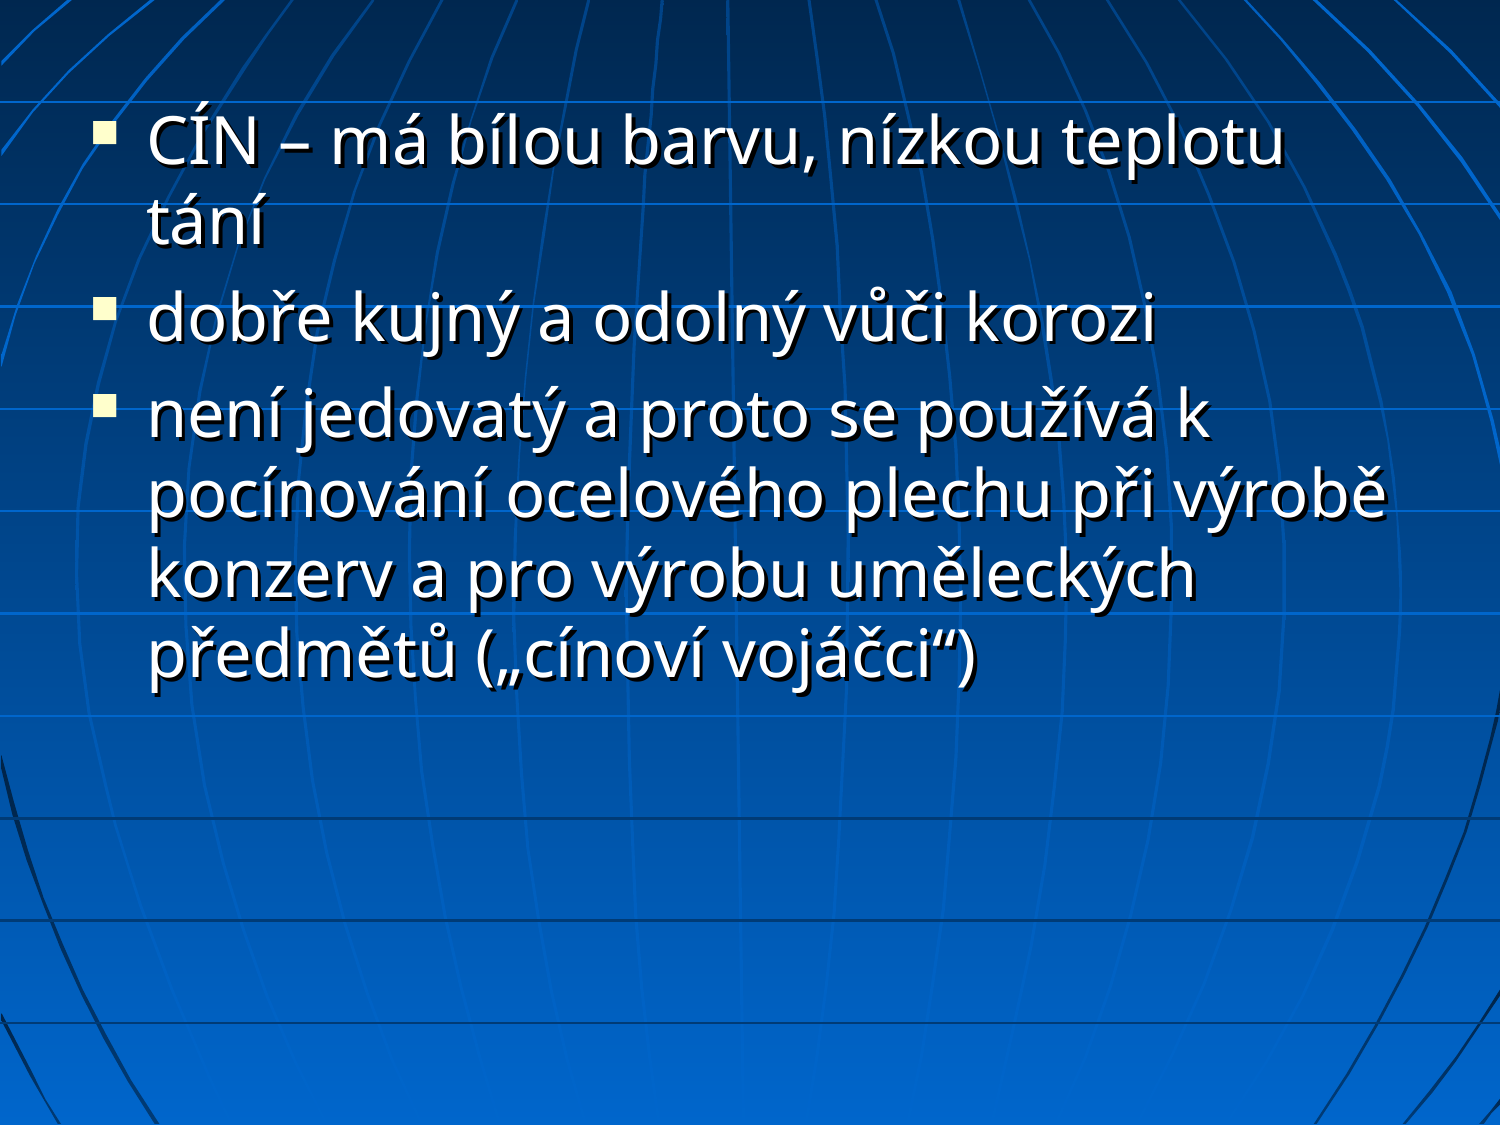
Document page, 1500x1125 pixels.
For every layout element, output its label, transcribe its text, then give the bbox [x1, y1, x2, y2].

list CÍN – má bílou barvu, nízkou teplotu tání dobře kujný a odolný vůči korozi není jedovatý a proto se používá k pocínování ocelového plechu při výrobě konzerv a pro výrobu uměleckých předmětů („cínoví vojáčci“) [75, 90, 1426, 1006]
